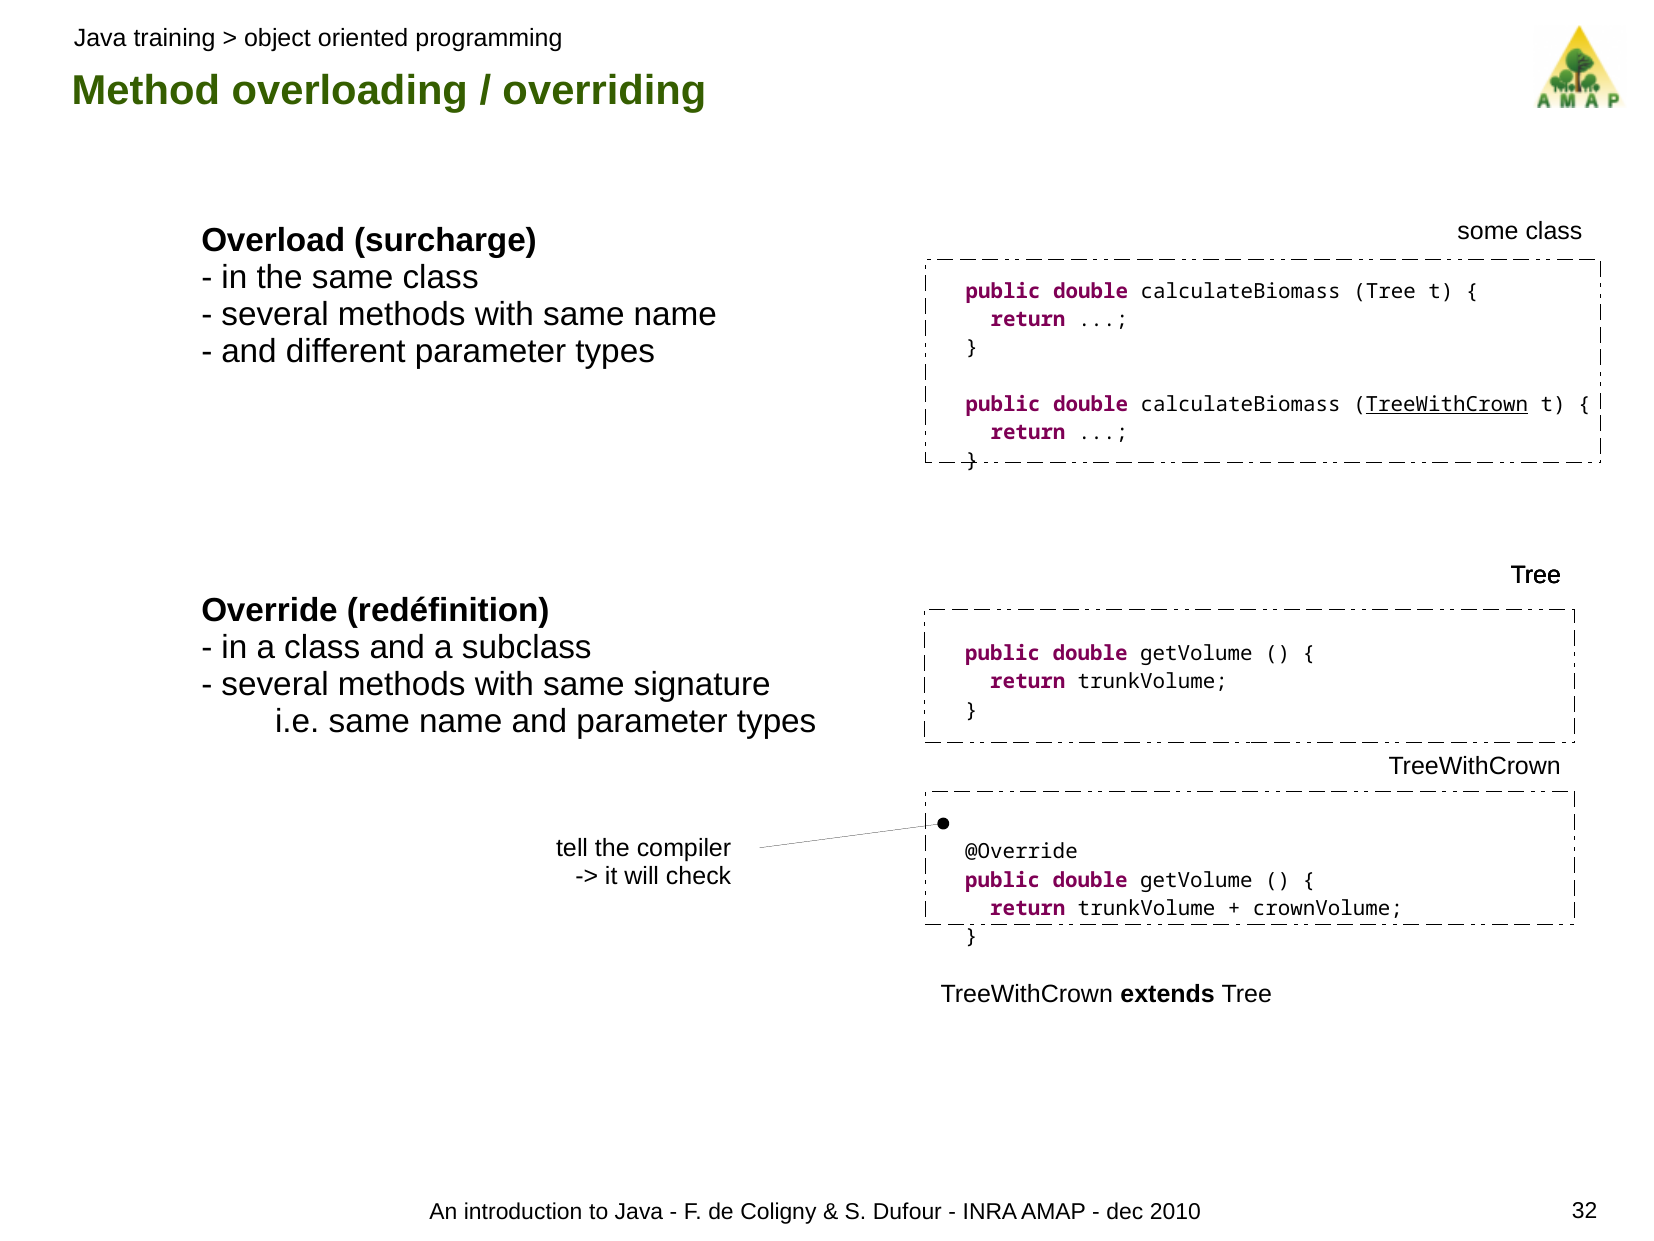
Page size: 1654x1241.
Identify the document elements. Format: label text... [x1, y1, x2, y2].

text_box TreeWithCrown [1311, 744, 1576, 788]
text_box TreeWithCrown extends Tree [925, 972, 1571, 1016]
text_box tell the compiler -> it will check [364, 826, 747, 897]
text_box some class [1316, 209, 1598, 253]
text_box Overload (surcharge) - in the same class - several methods with same name - and different parameter types Override (redéfinition) - in a class and a subclass - several methods with same signature i.e. same name and parameter types [186, 214, 901, 970]
text_box public double getVolume () { return trunkVolume; } @Override public double getVolume () { return trunkVolume + crownVolume; } [950, 631, 1631, 913]
text_box Java training > object oriented programming [59, 16, 1004, 60]
text_box public double calculateBiomass (Tree t) { return ...; } public double calculateBiomass (TreeWithCrown t) { return ...; } [950, 268, 1606, 454]
text_box Method overloading / overriding [56, 59, 1513, 121]
text_box Tree [1391, 553, 1576, 597]
picture [1533, 25, 1627, 108]
